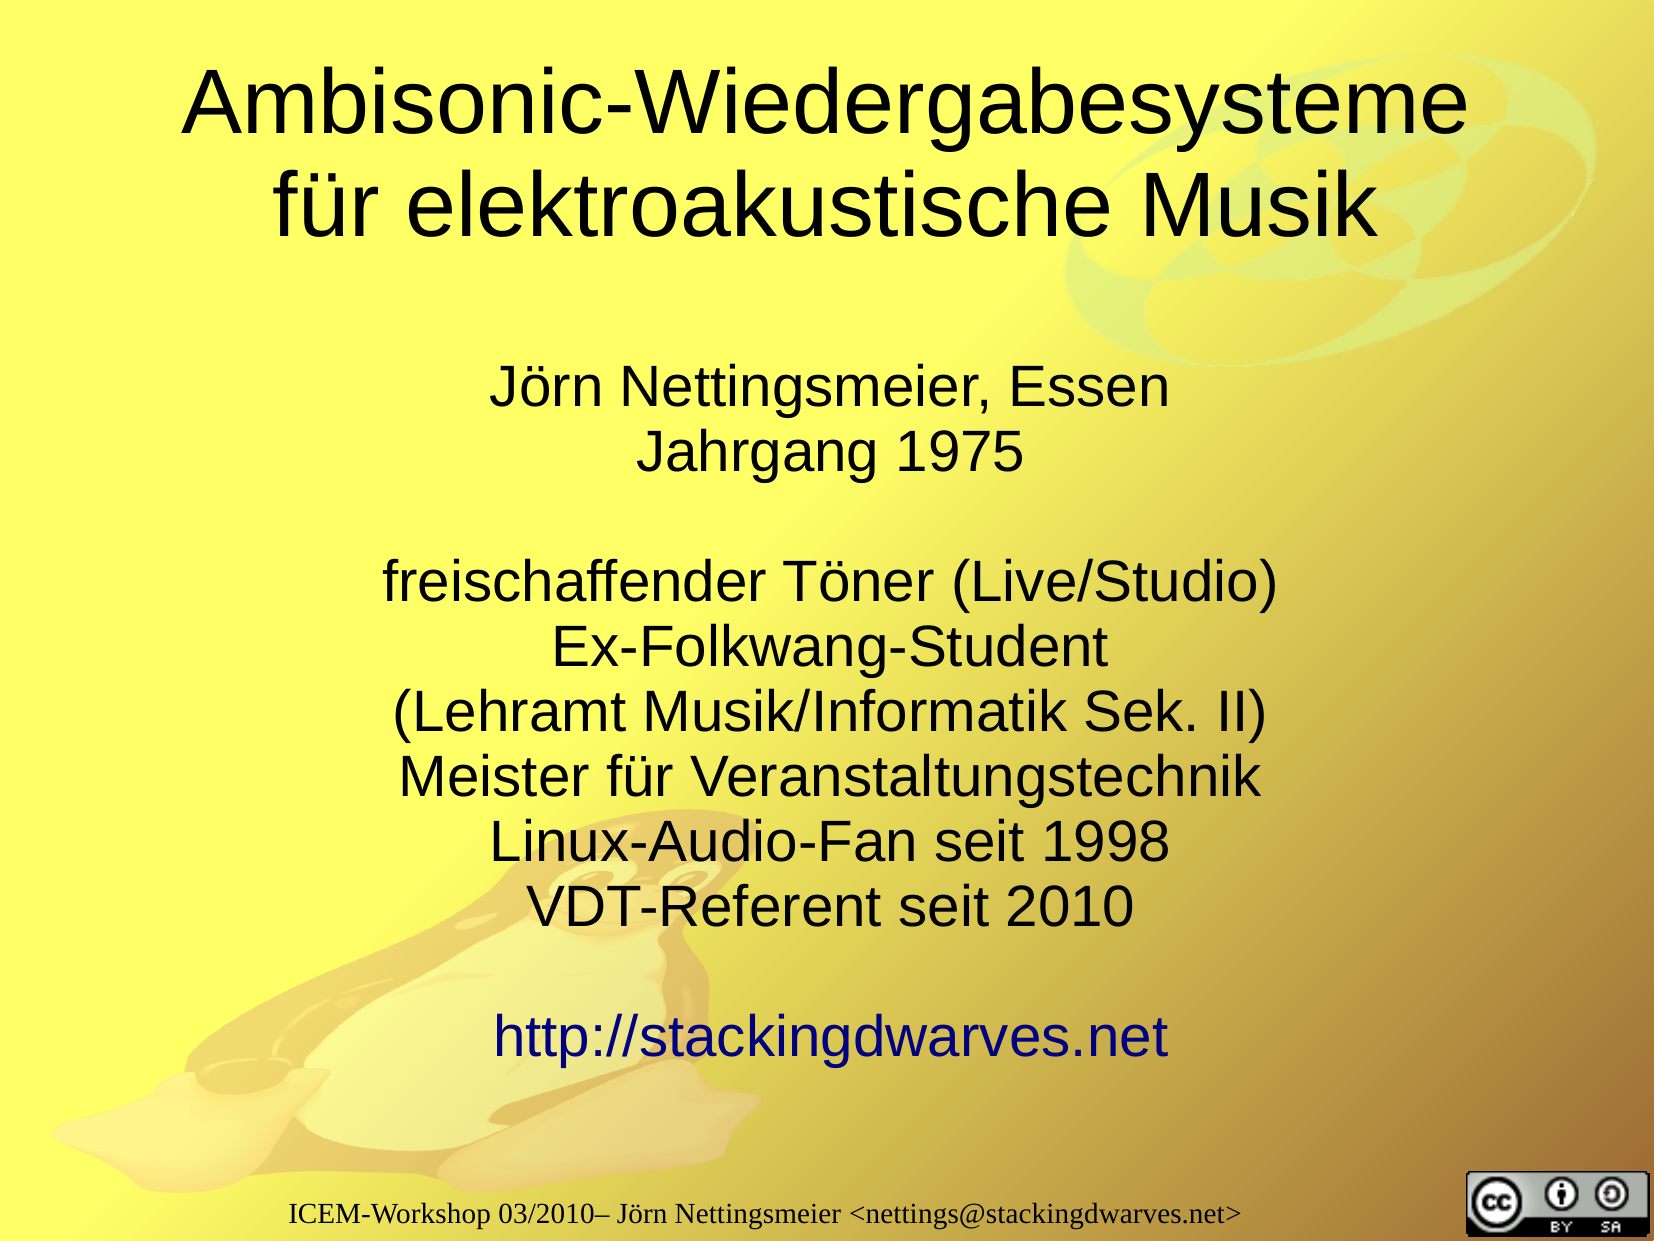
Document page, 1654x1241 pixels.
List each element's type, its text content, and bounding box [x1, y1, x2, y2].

title Ambisonic-Wiedergabesysteme für elektroakustische Musik [82, 39, 1571, 267]
picture [1466, 1171, 1650, 1237]
subtitle Jörn Nettingsmeier, Essen Jahrgang 1975 freischaffender Töner (Live/Studio) Ex-Folkwang-Student (Lehramt Musik/Informatik Sek. II) Meister für Veranstaltungstechnik Linux-Audio-Fan seit 1998 VDT-Referent seit 2010 http://stackingdwarves.net [86, 301, 1576, 1121]
